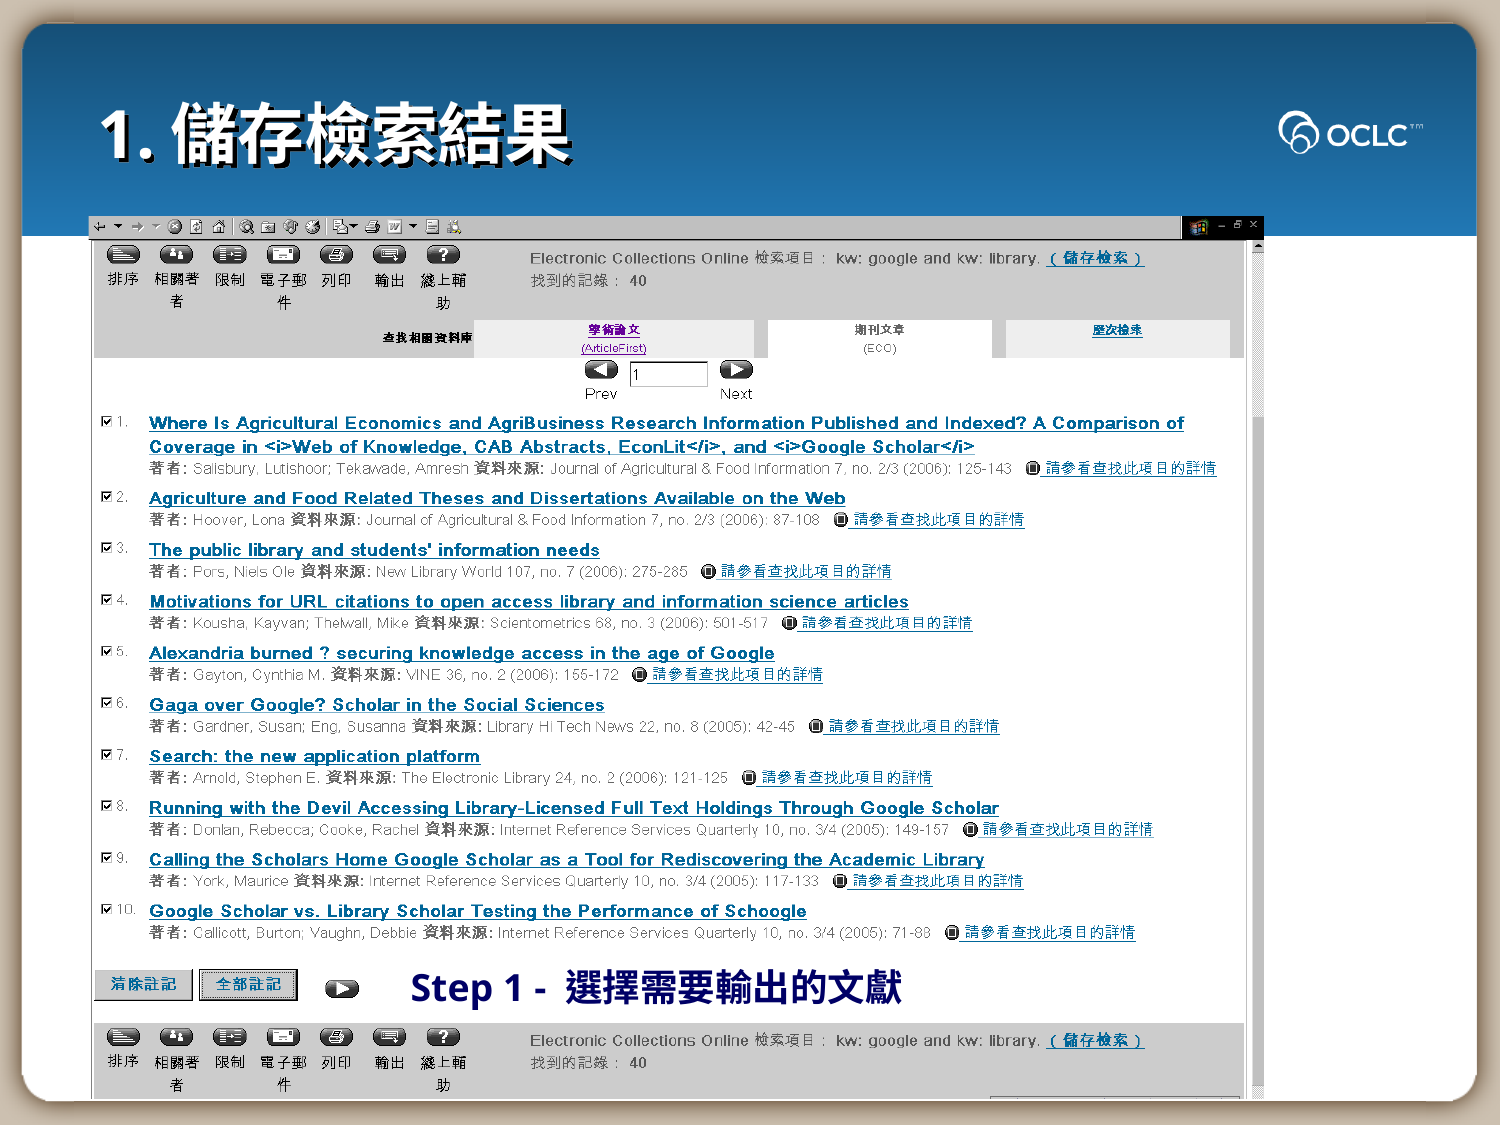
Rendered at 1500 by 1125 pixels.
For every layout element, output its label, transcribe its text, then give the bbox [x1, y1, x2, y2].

text_box Step 1 - 選擇需要輸出的文獻 [395, 941, 921, 1033]
picture [88, 216, 1264, 1099]
text_box 1.儲存檢索結果 [83, 81, 1258, 183]
